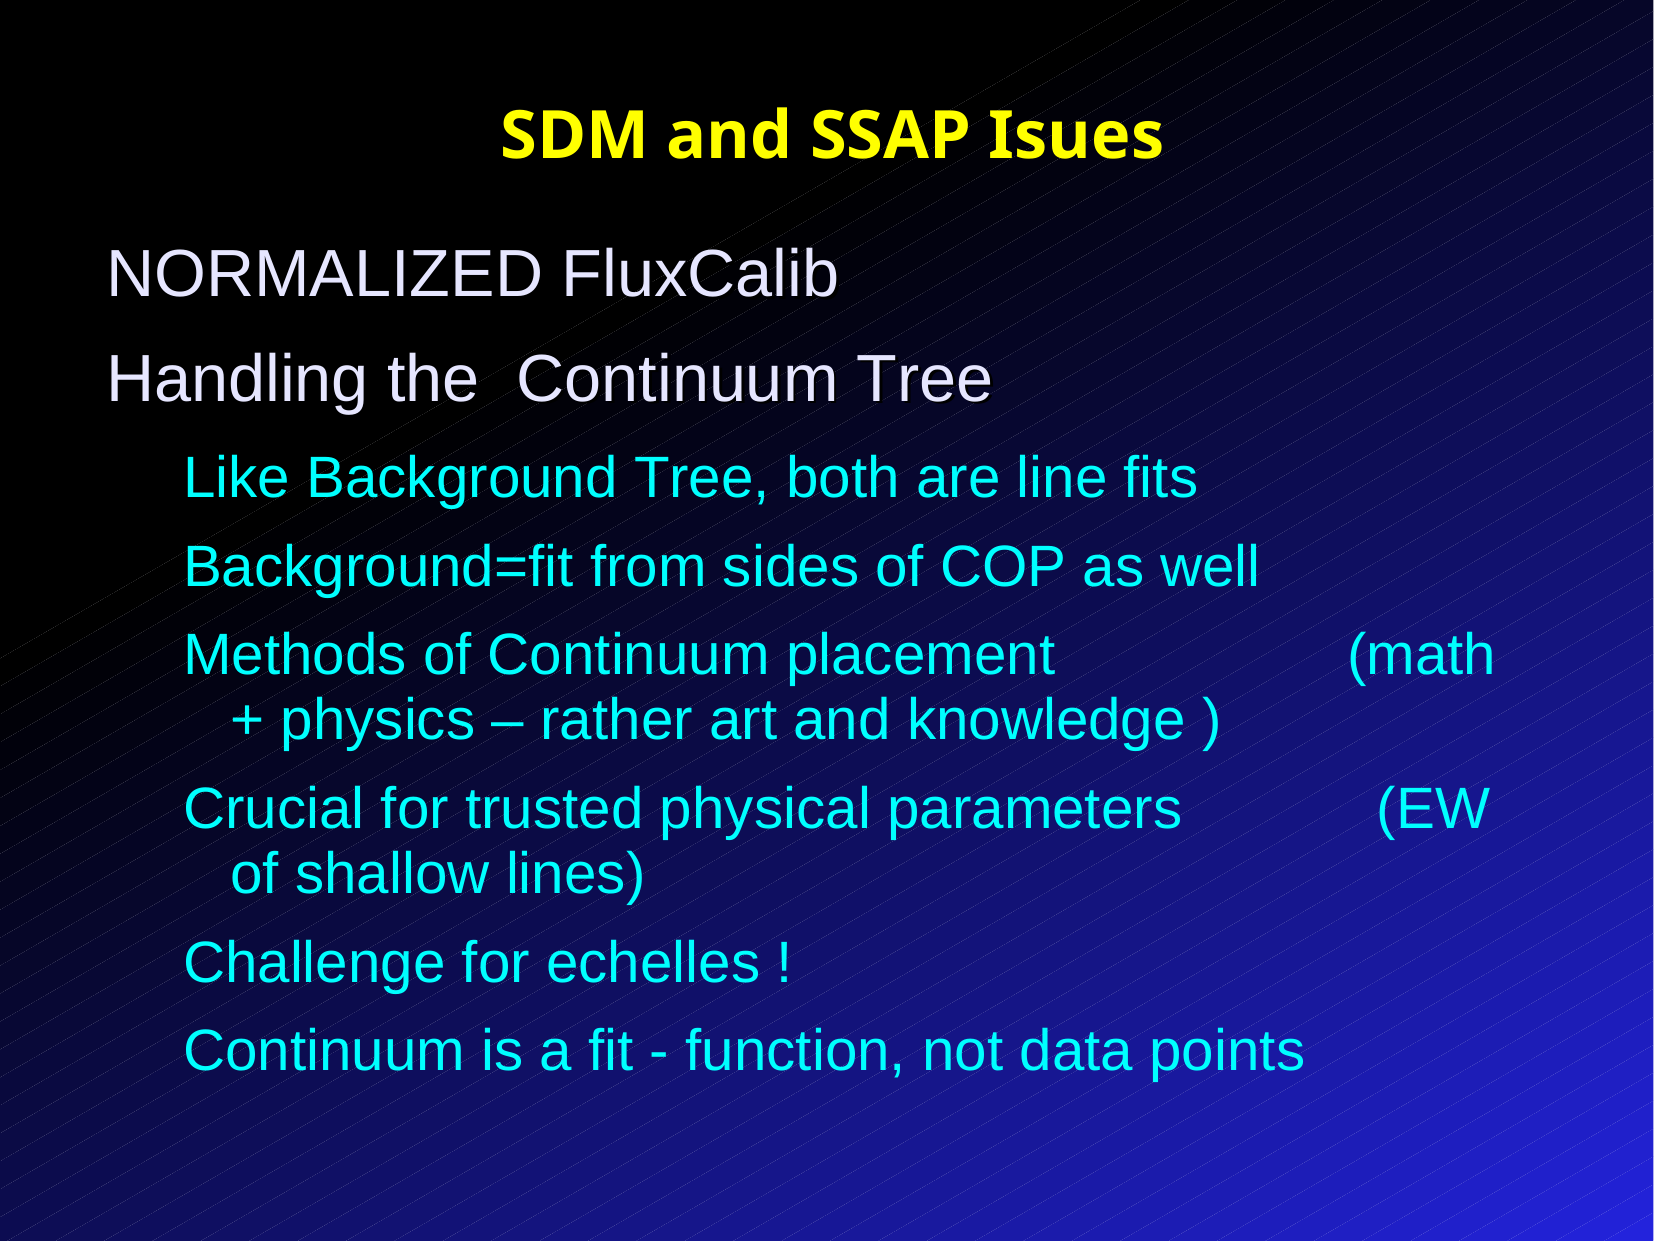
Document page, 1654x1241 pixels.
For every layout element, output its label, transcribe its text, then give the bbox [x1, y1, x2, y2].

list NORMALIZED FluxCalib Handling the Continuum Tree Like Background Tree, both are line fits Background=fit from sides of COP as well Methods of Continuum placement (math + physics – rather art and knowledge ) Crucial for trusted physical parameters (EW of shallow lines) Challenge for echelles ! Continuum is a fit - function, not data points [88, 236, 1536, 1093]
title SDM and SSAP Isues [88, 29, 1577, 237]
